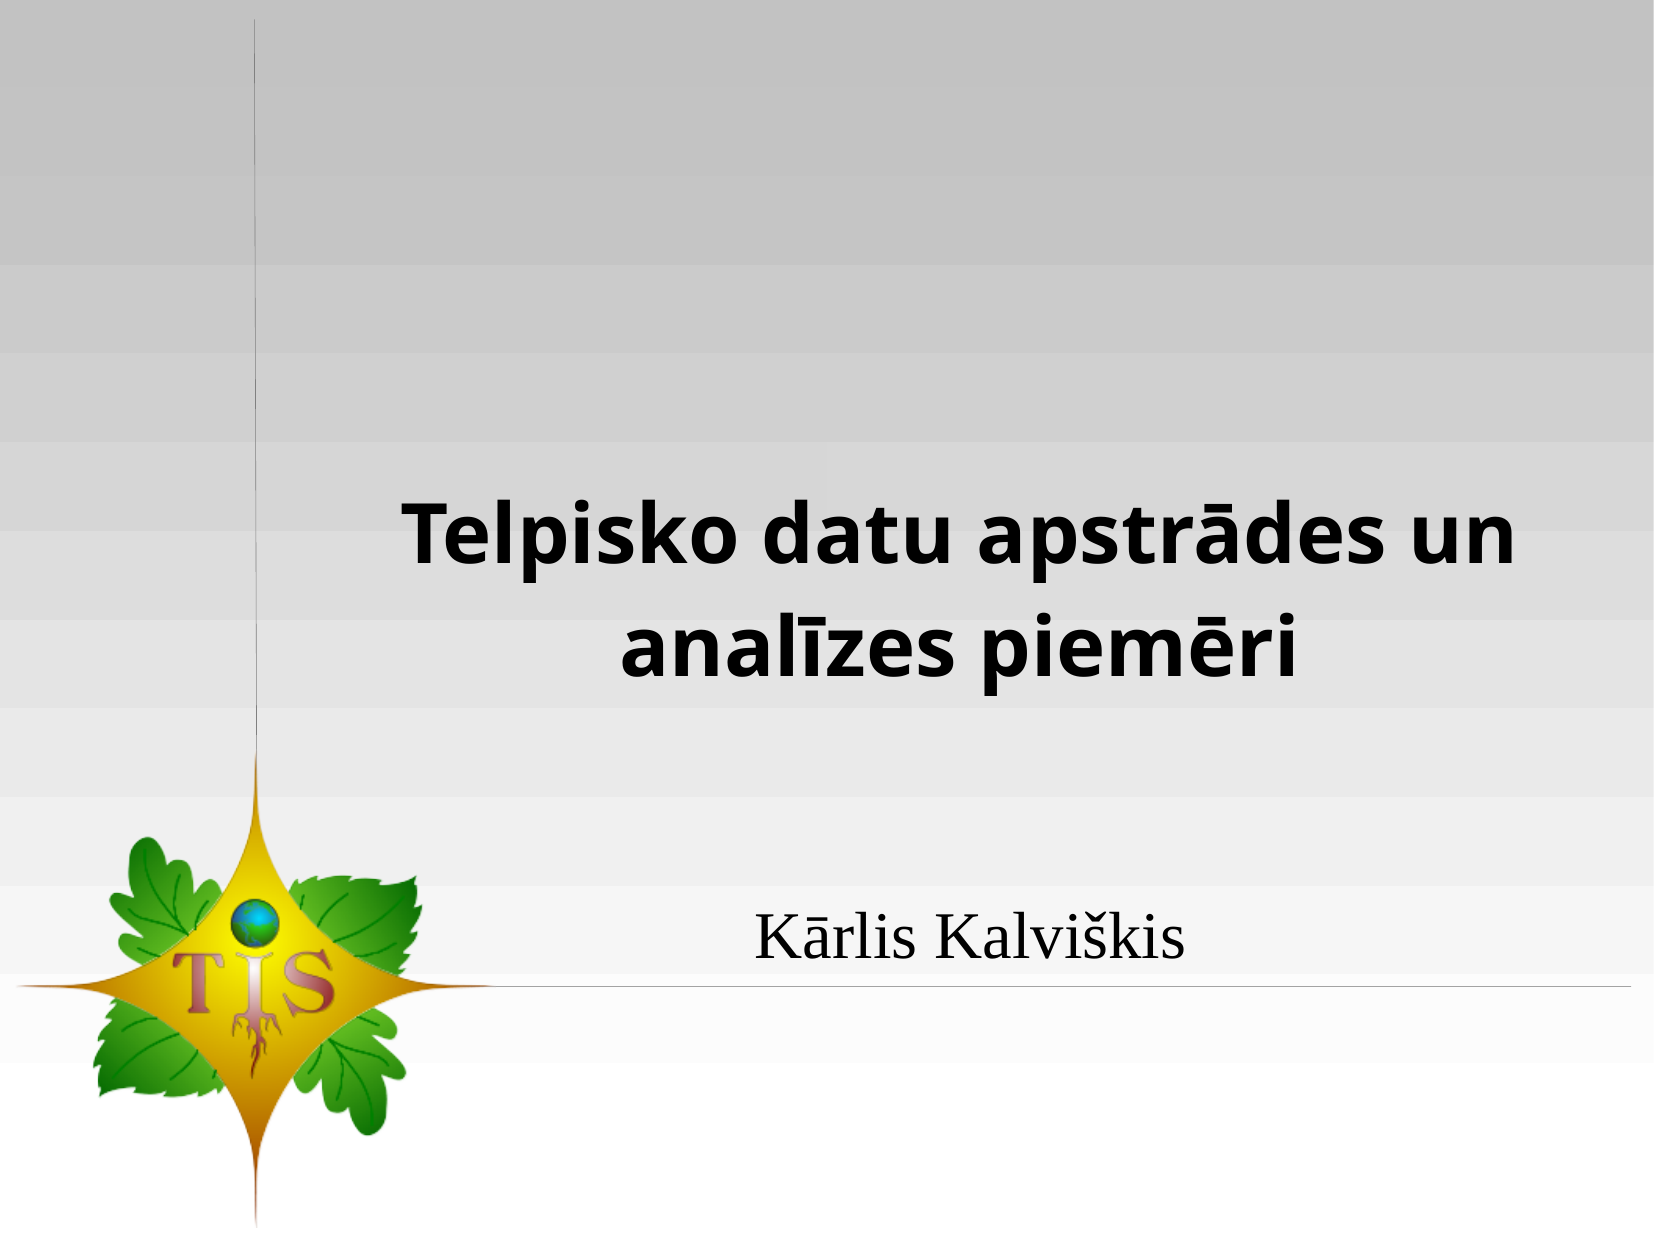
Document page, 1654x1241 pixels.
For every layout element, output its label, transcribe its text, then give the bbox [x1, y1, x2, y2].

picture [0, 0, 1654, 1241]
title Telpisko datu apstrādes un analīzes piemēri [295, 314, 1625, 861]
